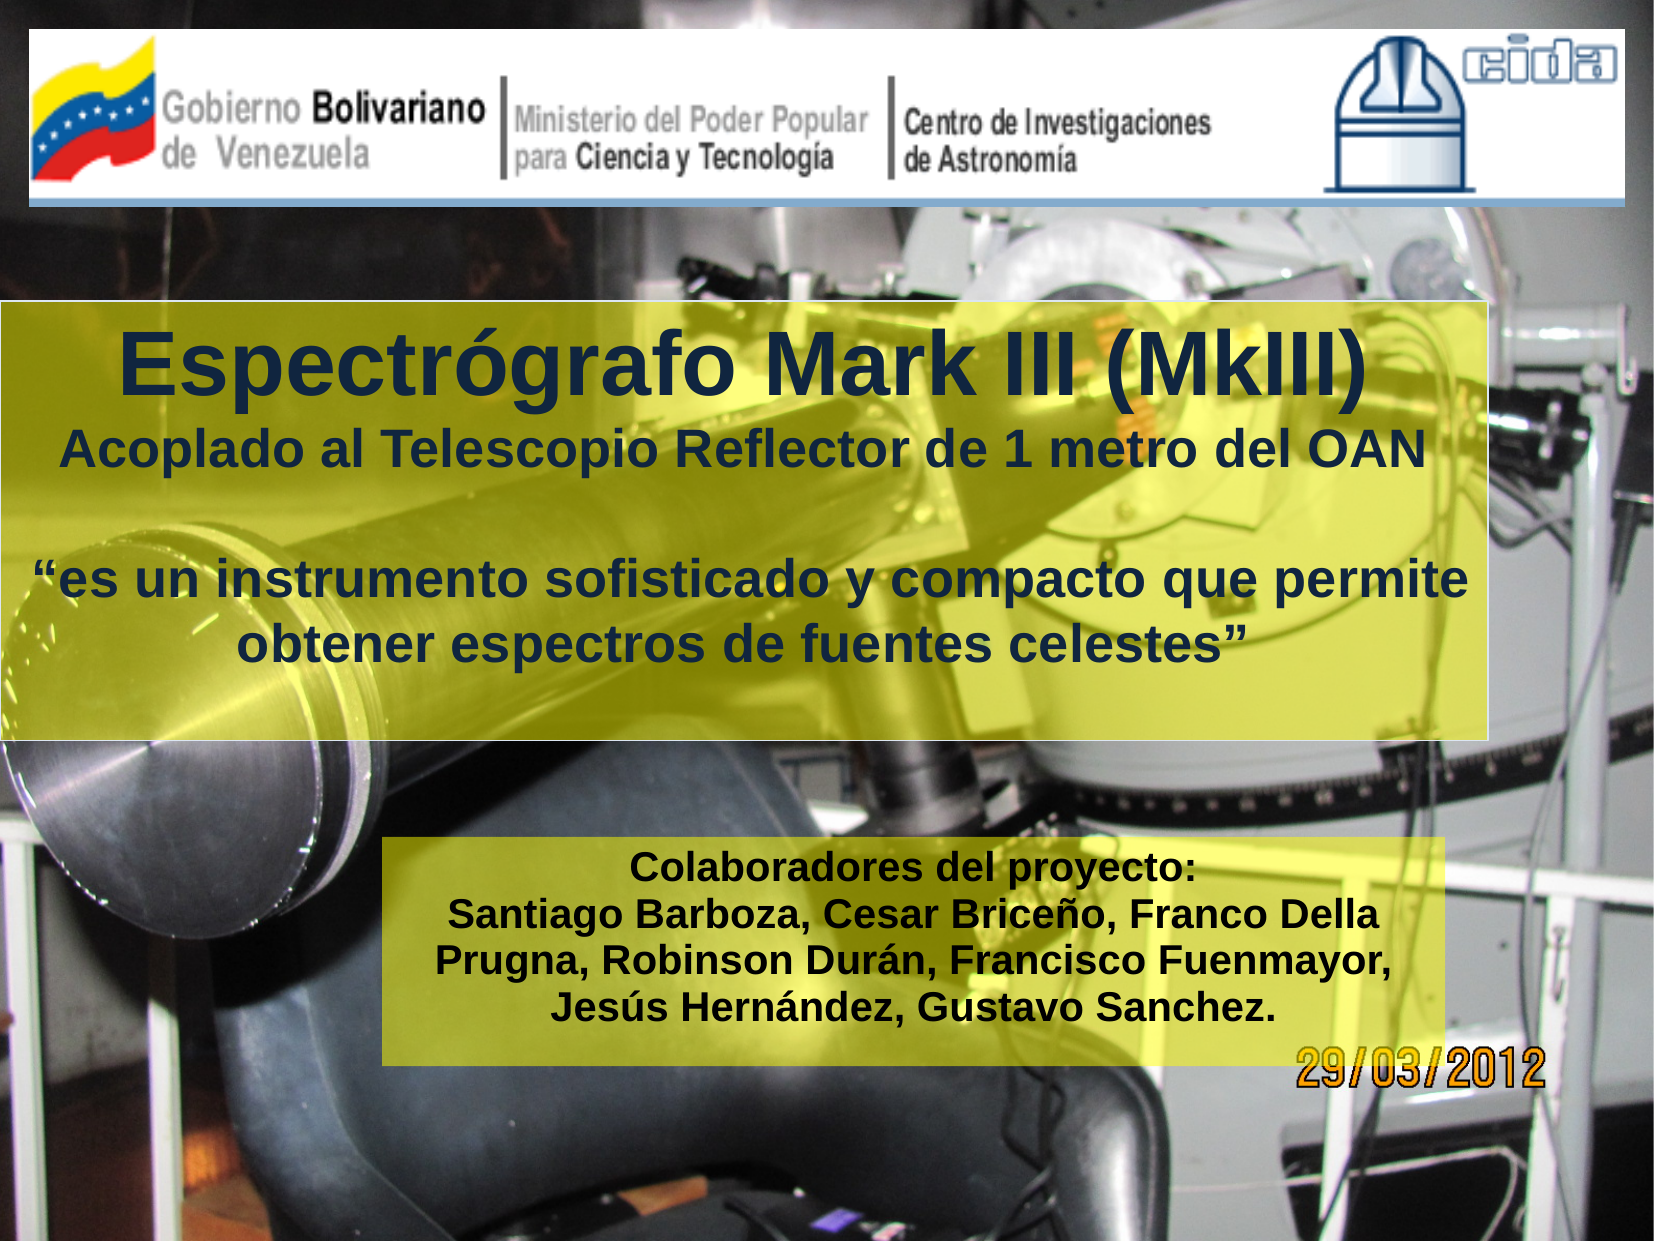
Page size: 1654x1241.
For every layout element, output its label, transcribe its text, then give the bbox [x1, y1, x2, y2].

title Espectrógrafo Mark III (MkIII) Acoplado al Telescopio Reflector de 1 metro del OAN “es un instrumento sofisticado y compacto que permite obtener espectros de fuentes celestes” [0, 301, 1489, 741]
text_box Colaboradores del proyecto: Santiago Barboza, Cesar Briceño, Franco Della Prugna, Robinson Durán, Francisco Fuenmayor, Jesús Hernández, Gustavo Sanchez. [382, 836, 1446, 1067]
picture [0, 0, 1654, 1241]
